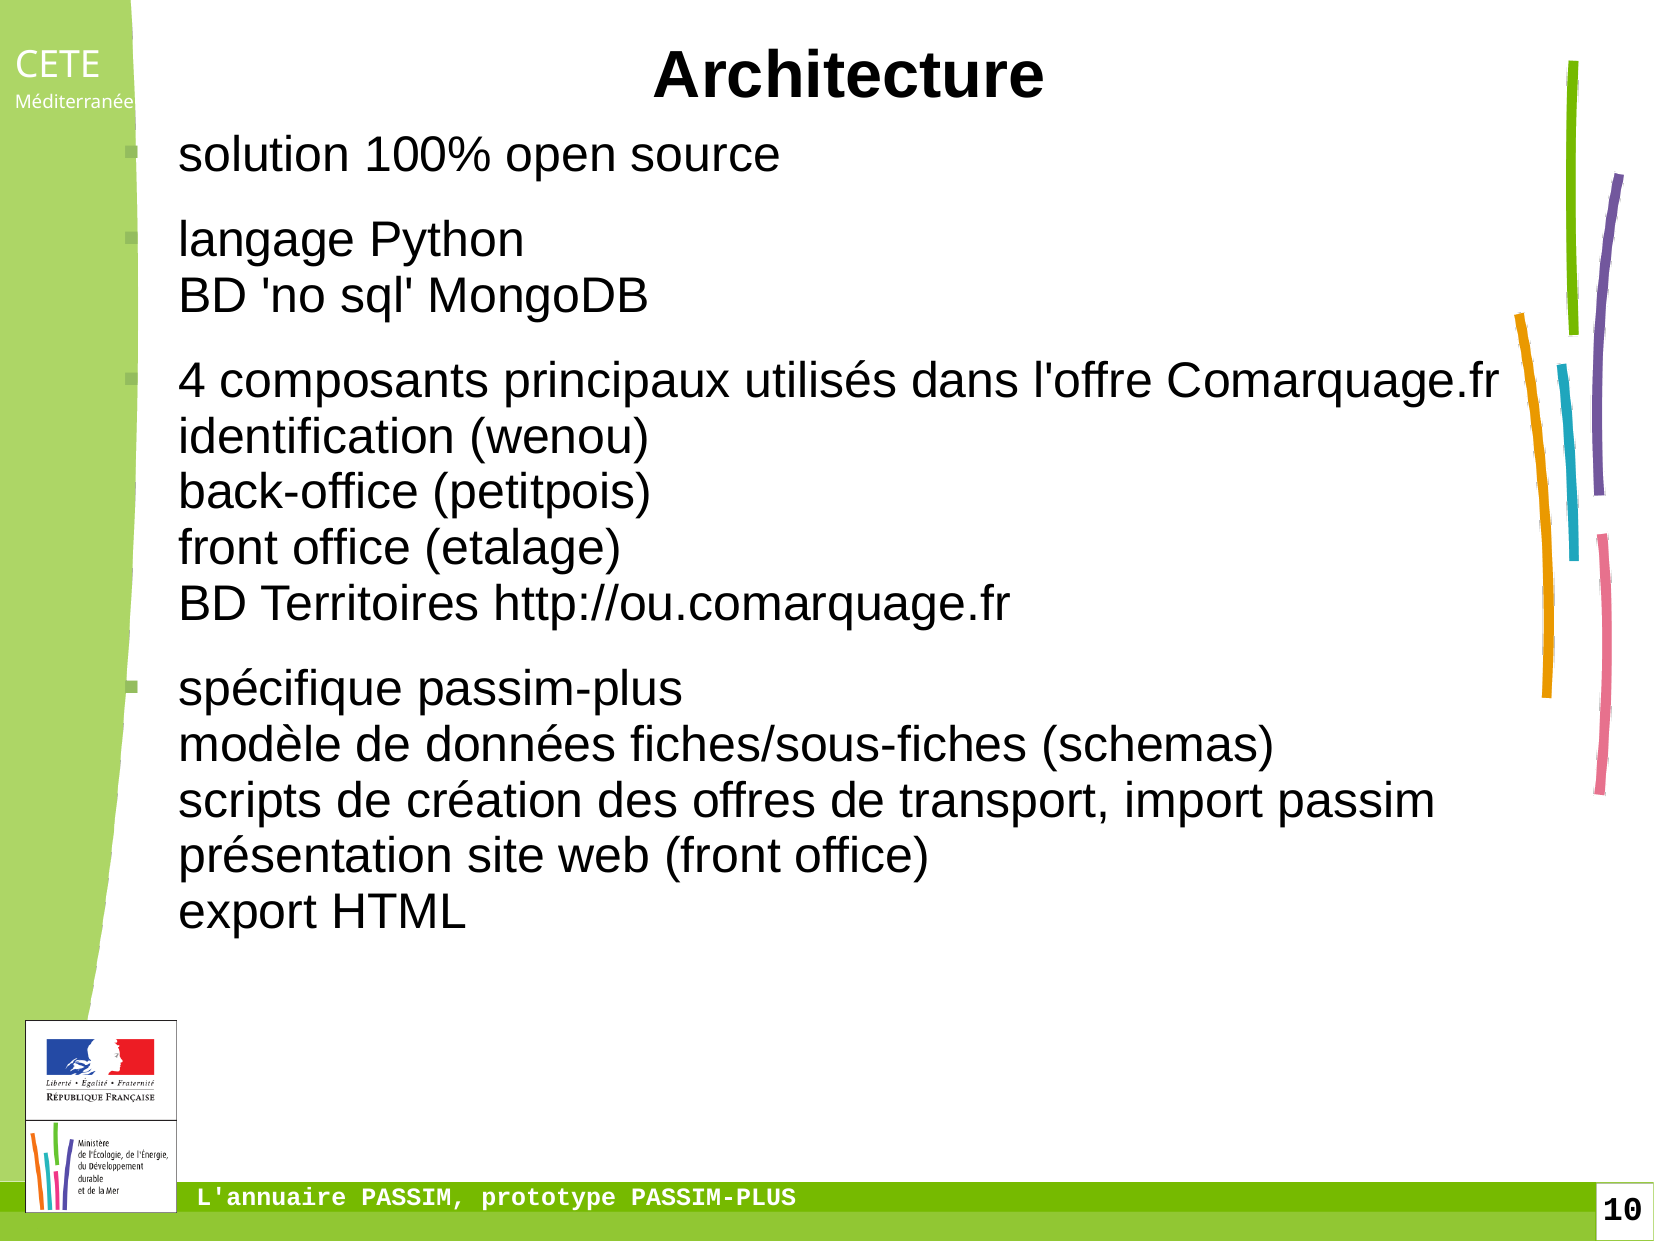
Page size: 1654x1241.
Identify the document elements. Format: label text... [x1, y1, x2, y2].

text_box Architecture [115, 37, 1583, 113]
picture [0, 0, 1654, 1241]
text_box solution 100% open source langage Python BD 'no sql' MongoDB 4 composants principaux utilisés dans l'offre Comarquage.fr identification (wenou) back-office (petitpois) front office (etalage) BD Territoires http://ou.comarquage.fr spécifique passim-plus modèle de données fiches/sous-fiches (schemas) scripts de création des offres de transport, import passim présentation site web (front office) export HTML [107, 125, 1541, 1167]
